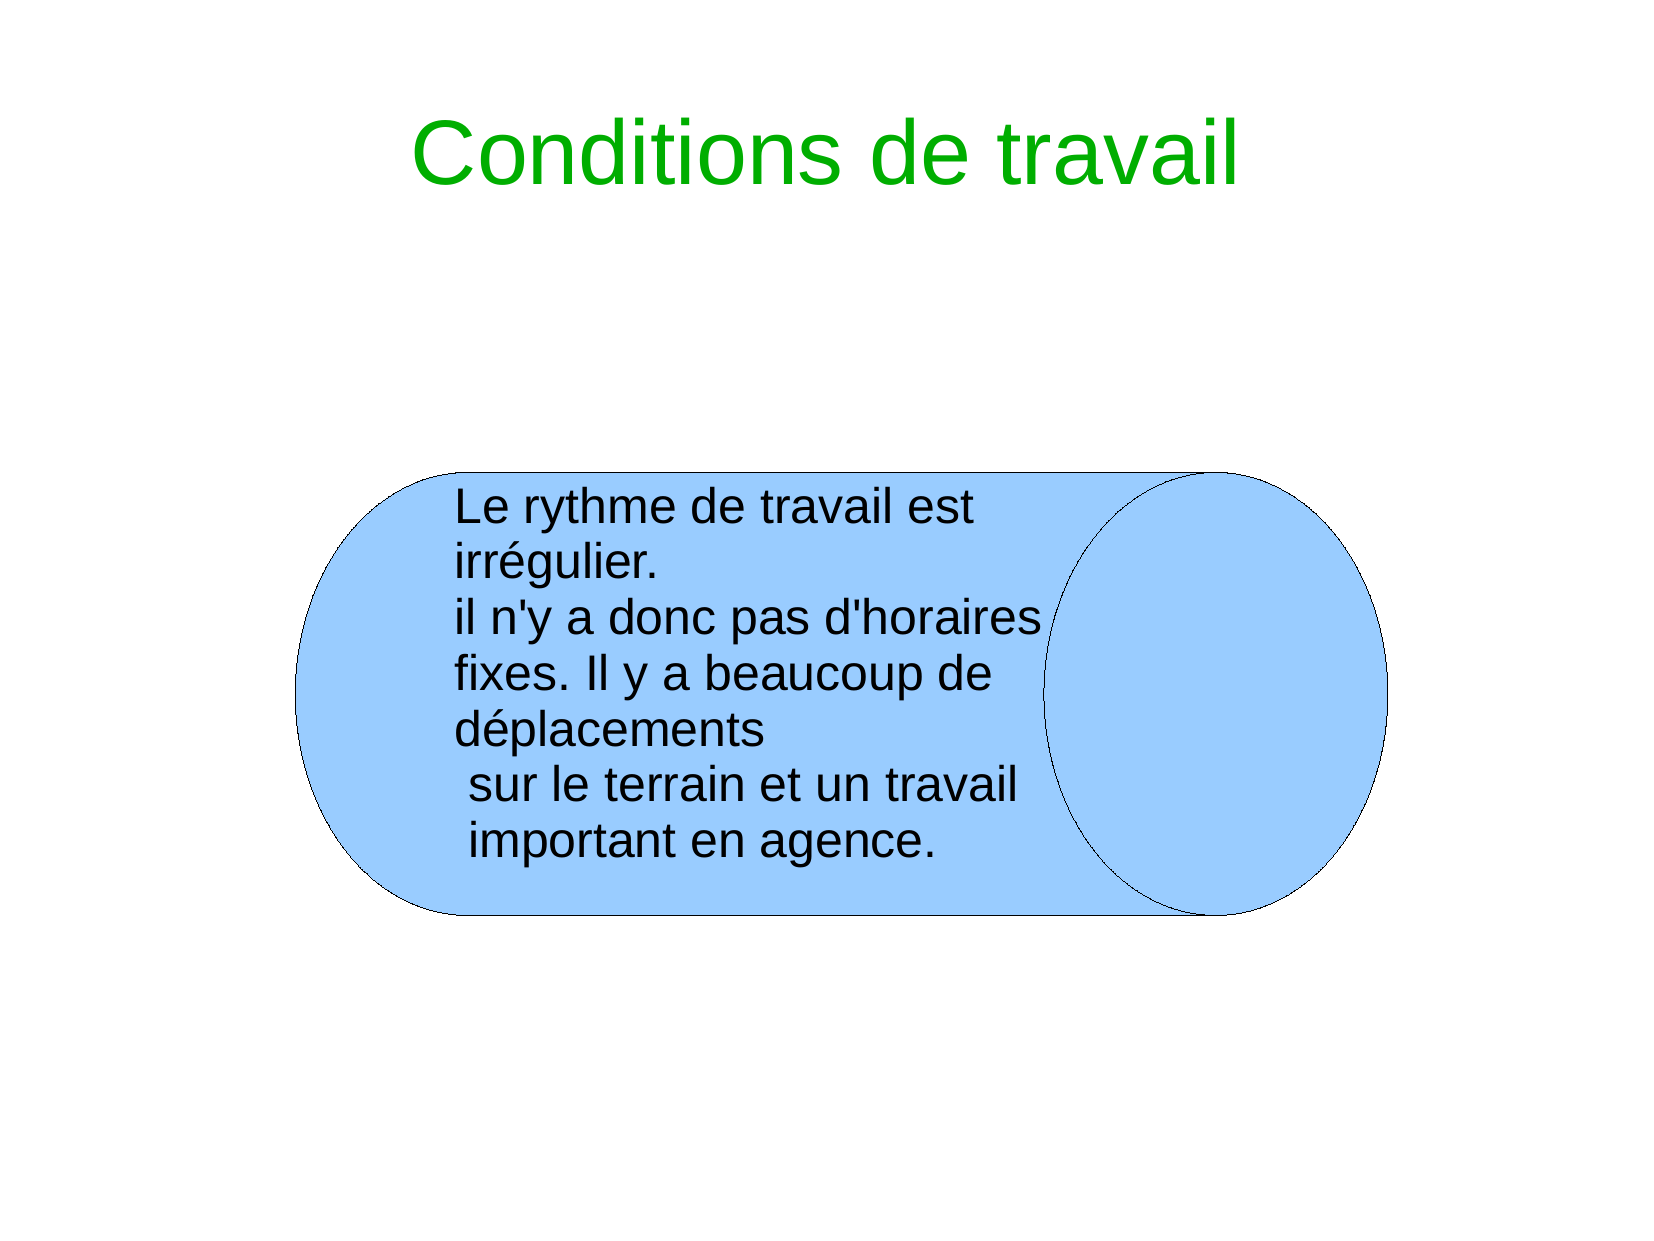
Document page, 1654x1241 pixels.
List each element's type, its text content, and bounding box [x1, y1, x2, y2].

title Conditions de travail [82, 49, 1571, 257]
text_box Le rythme de travail est irrégulier. il n'y a donc pas d'horaires fixes. Il y a beaucoup de déplacements sur le terrain et un travail important en agence. [295, 472, 1388, 916]
